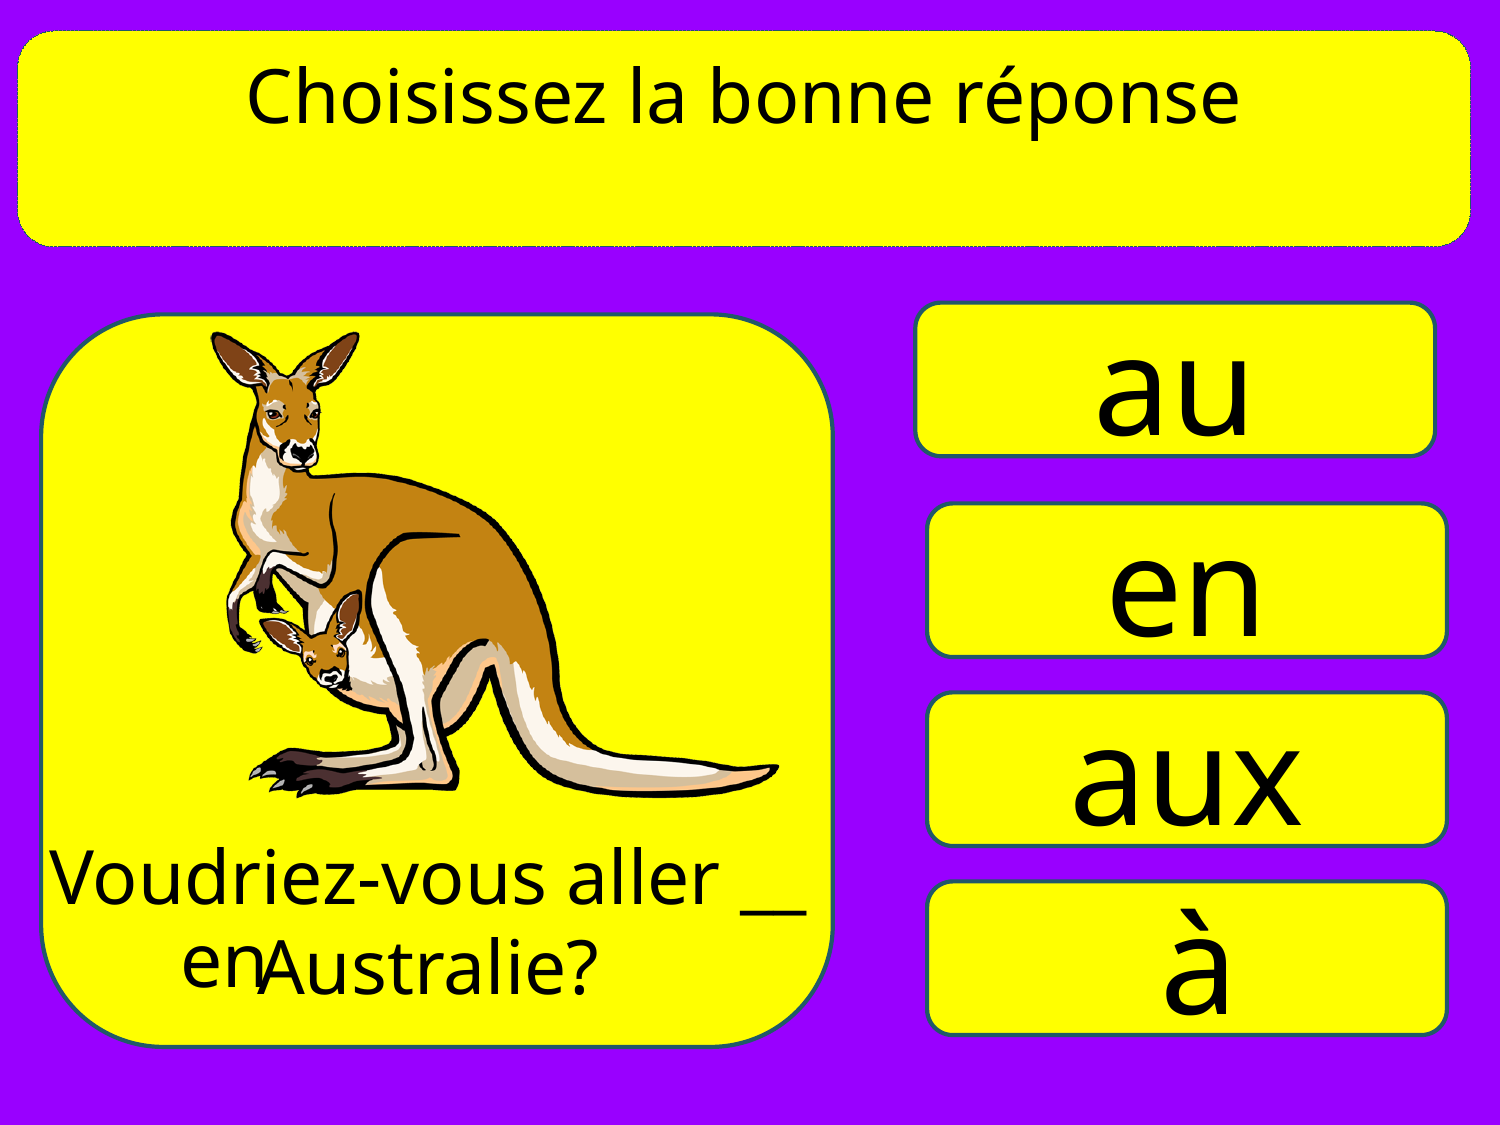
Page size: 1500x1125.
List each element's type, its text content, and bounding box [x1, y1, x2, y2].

text_box [41, 314, 833, 822]
text_box [927, 503, 986, 658]
text_box [84, 1018, 790, 1047]
text_box à [997, 869, 1400, 1050]
text_box en [123, 905, 325, 1010]
text_box aux [986, 680, 1388, 861]
text_box [1388, 692, 1447, 847]
text_box [1376, 302, 1436, 457]
text_box [1400, 881, 1447, 1036]
text_box Choisissez la bonne réponse [17, 30, 1471, 247]
text_box [915, 302, 974, 457]
text_box [1388, 503, 1447, 658]
text_box au [974, 290, 1376, 471]
text_box [927, 692, 986, 847]
picture [206, 326, 783, 804]
text_box [927, 881, 997, 1036]
text_box Voudriez-vous aller __ Australie? [0, 822, 857, 1018]
text_box en [986, 491, 1388, 672]
